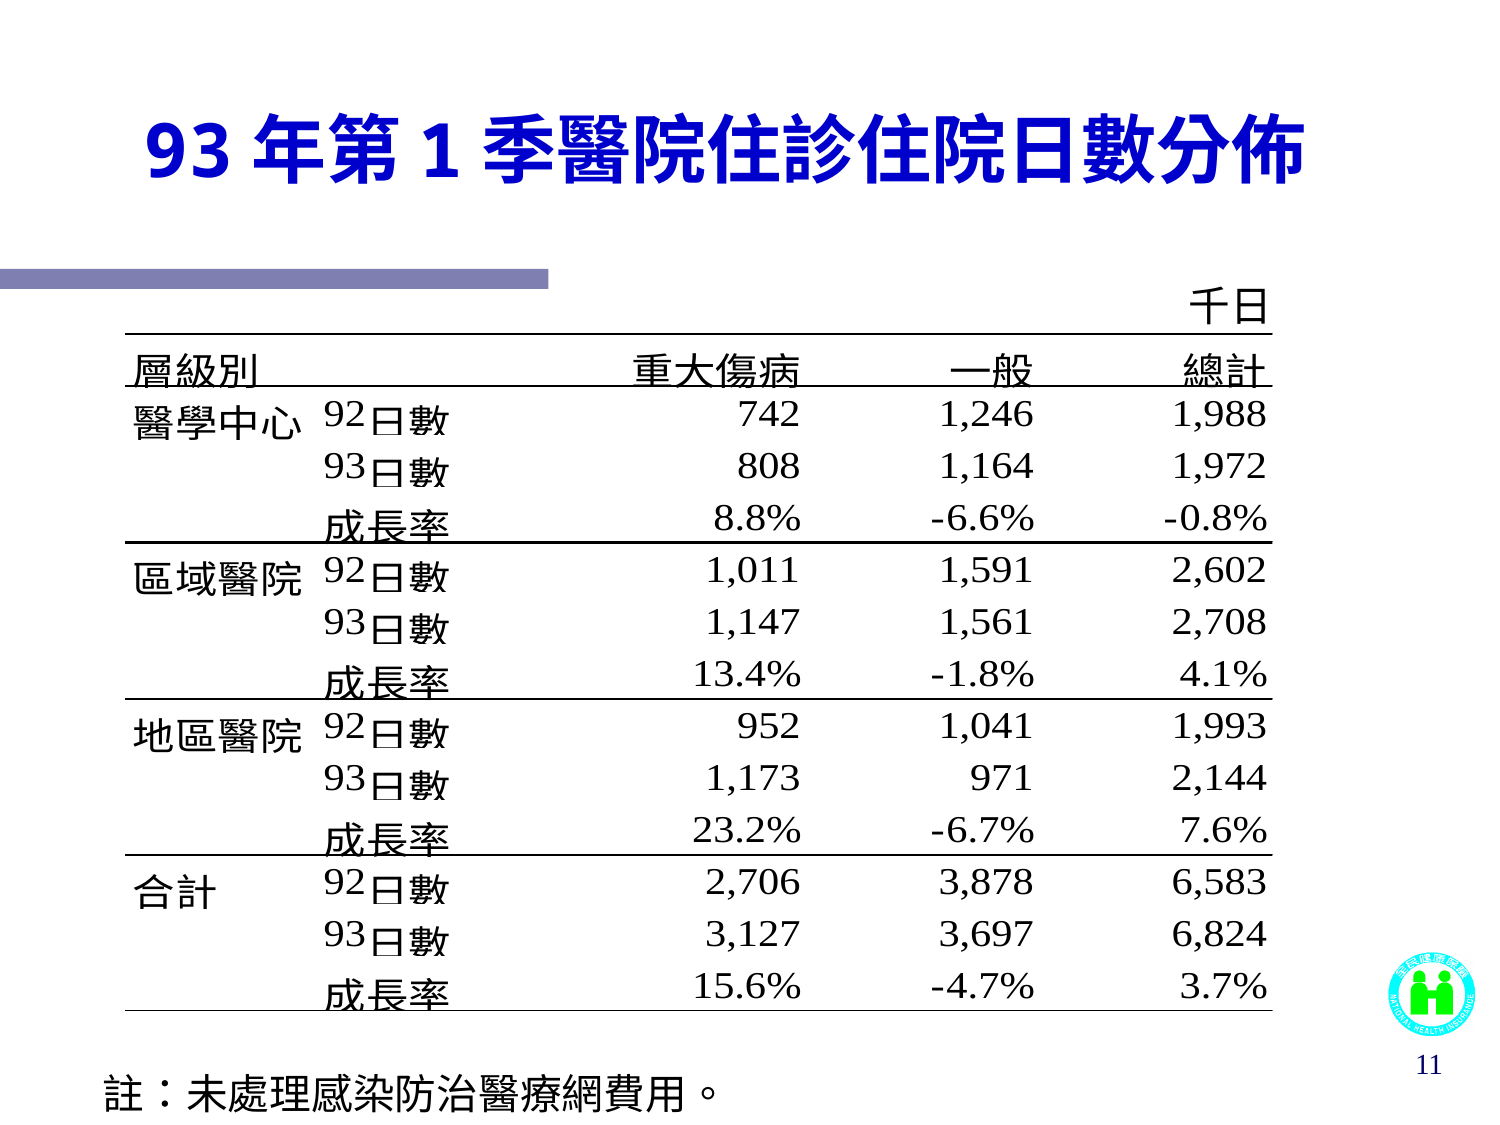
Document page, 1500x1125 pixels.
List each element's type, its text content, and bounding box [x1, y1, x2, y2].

title 93年第1季醫院住診住院日數分佈 [87, 75, 1363, 201]
text_box 千日 [1173, 272, 1288, 338]
text_box [1400, 1037, 1476, 1125]
text_box 註：未處理感染防治醫療網費用。 [87, 1059, 863, 1125]
chart [125, 333, 1276, 1013]
